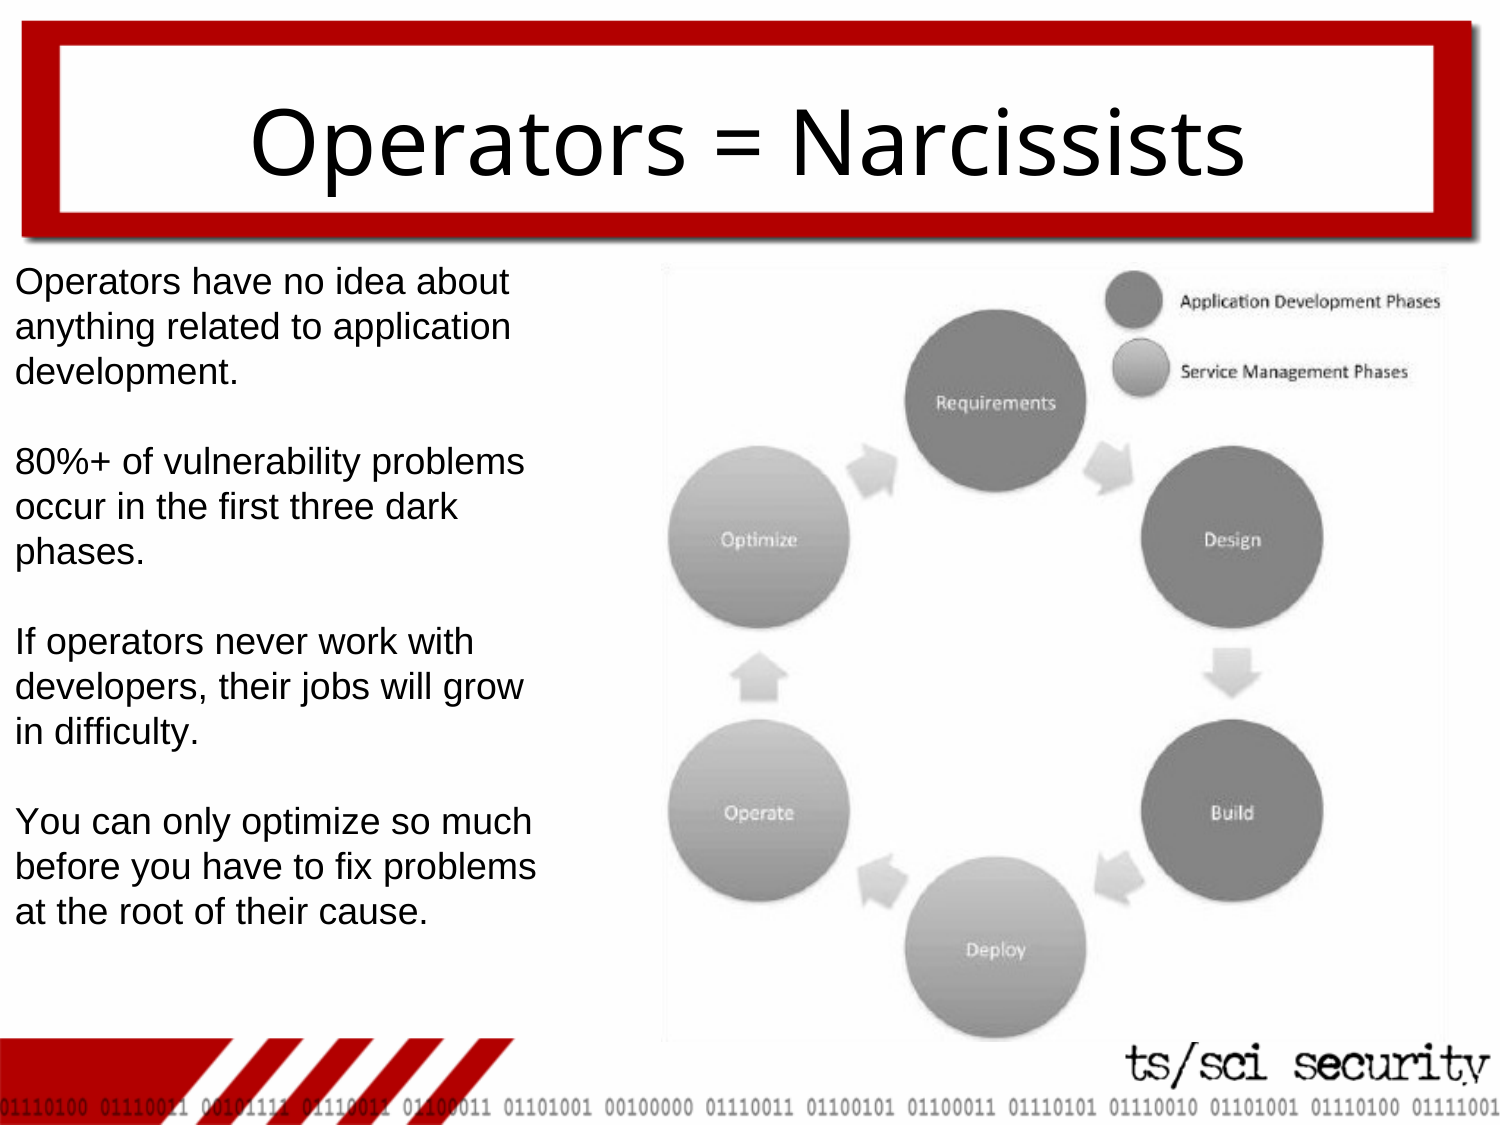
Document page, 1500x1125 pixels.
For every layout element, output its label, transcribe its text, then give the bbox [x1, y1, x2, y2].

text_box Operators have no idea about anything related to application development. 80%+ of vulnerability problems occur in the first three dark phases. If operators never work with developers, their jobs will grow in difficulty. You can only optimize so much before you have to fix problems at the root of their cause. [0, 249, 563, 941]
picture [0, 0, 1500, 1125]
title Operators = Narcissists [75, 21, 1423, 257]
